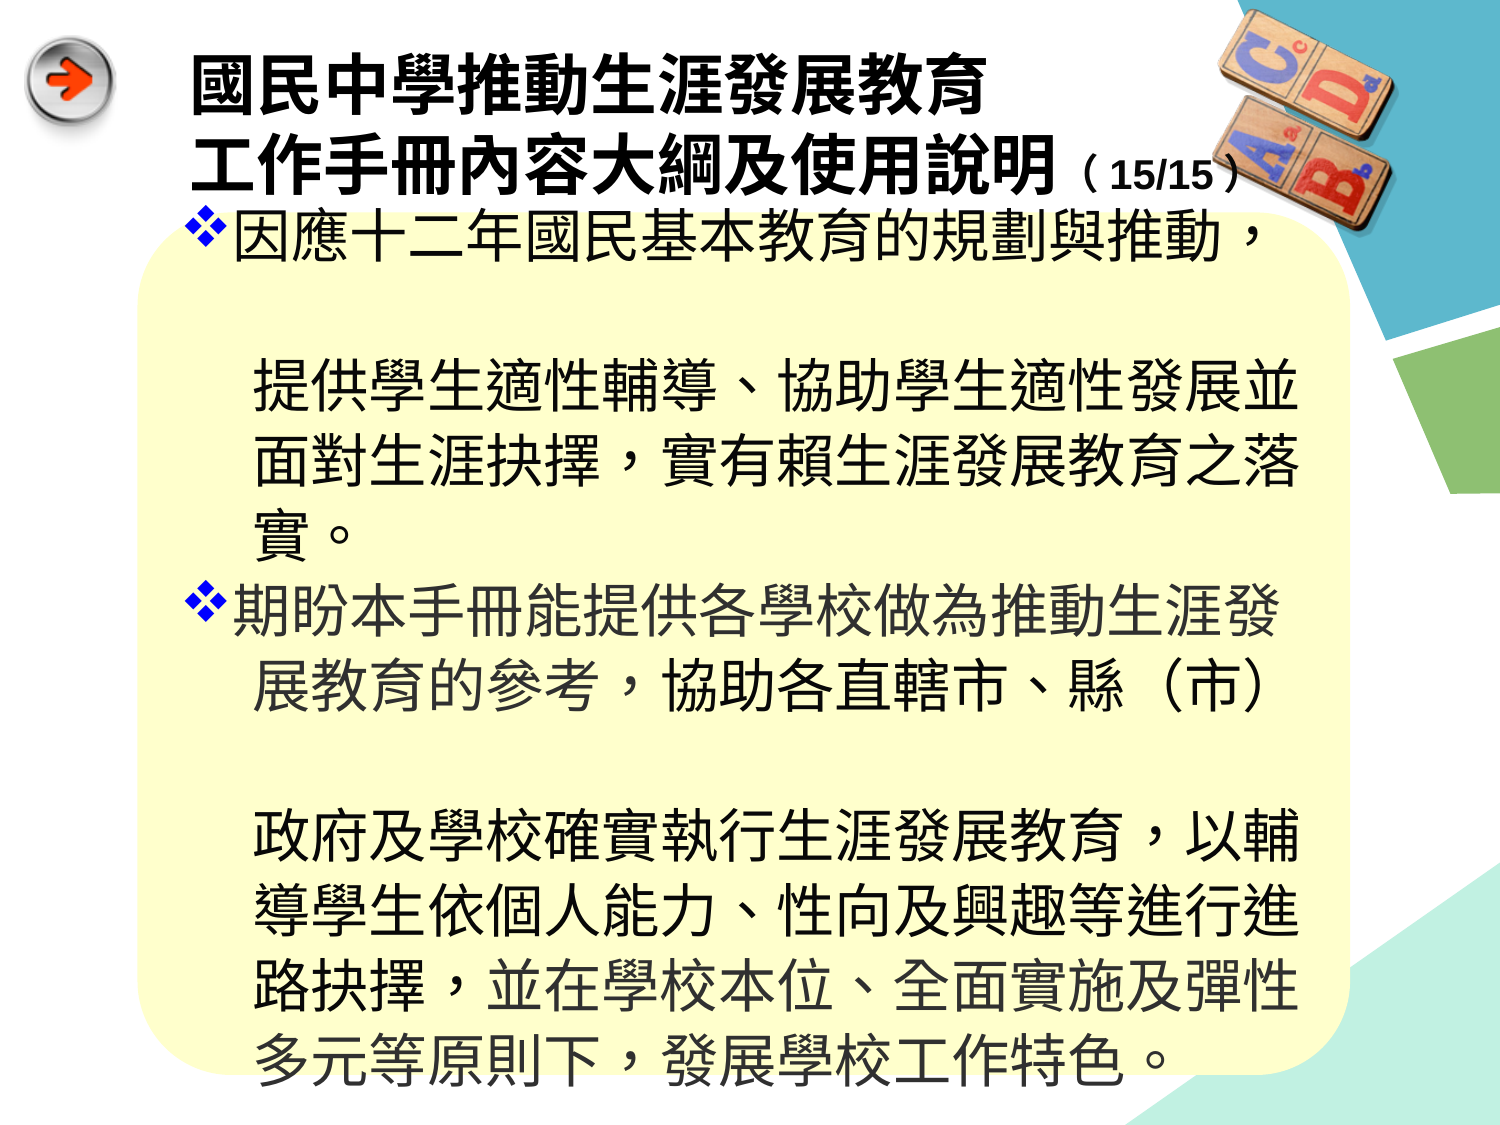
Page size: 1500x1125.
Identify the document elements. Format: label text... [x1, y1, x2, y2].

picture [24, 35, 118, 150]
text_box 因應十二年國民基本教育的規劃與推動， 提供學生適性輔導、協助學生適性發展並 面對生涯抉擇，實有賴生涯發展教育之落 實。 期盼本手冊能提供各學校做為推動生涯發 展教育的參考，協助各直轄市、縣（市） 政府及學校確實執行生涯發展教育，以輔 導學生依個人能力、性向及興趣等進行進 路抉擇，並在學校本位、全面實施及彈性 多元等原則下，發展學校工作特色。 [137, 213, 1351, 1075]
picture [1212, 8, 1399, 238]
title 國民中學推動生涯發展教育 工作手冊內容大綱及使用說明（15/15） [174, 32, 1350, 213]
